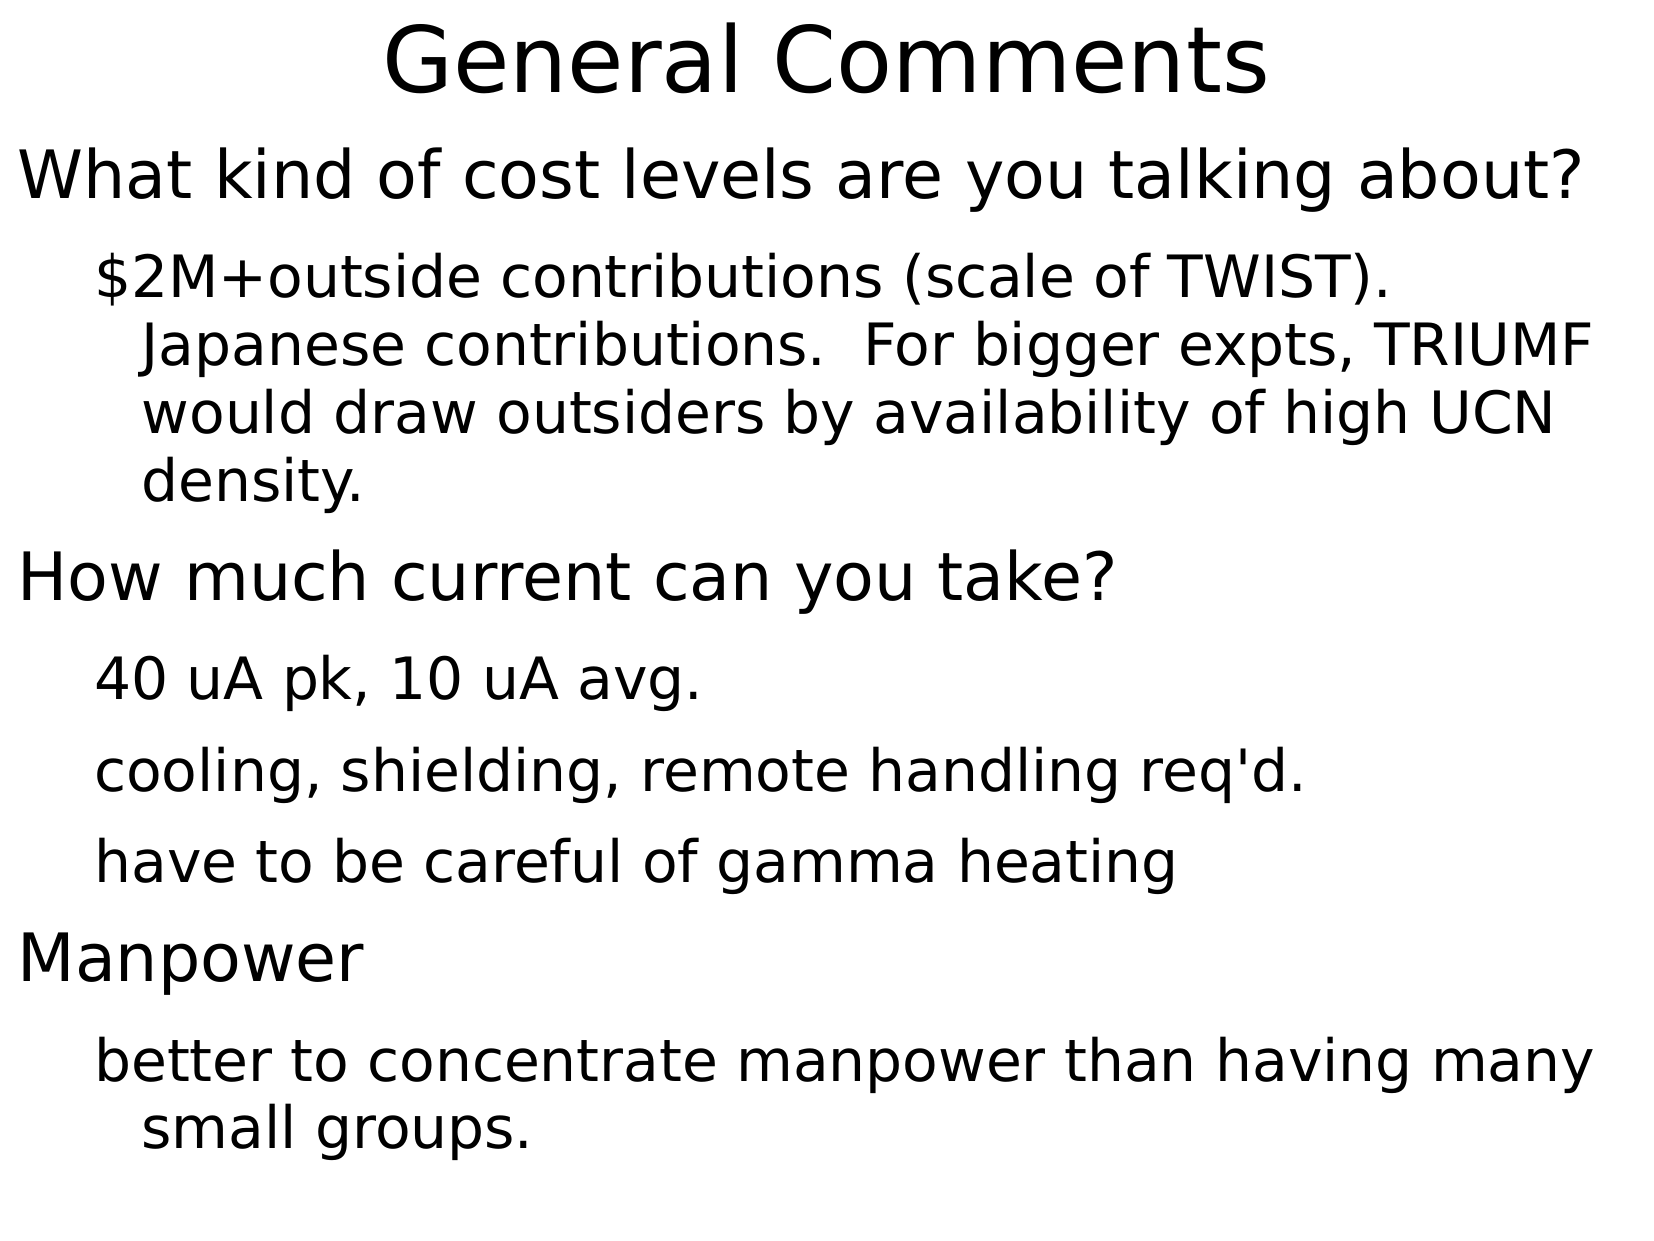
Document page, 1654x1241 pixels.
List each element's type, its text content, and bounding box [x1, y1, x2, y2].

list What kind of cost levels are you talking about? $2M+outside contributions (scale of TWIST). Japanese contributions. For bigger expts, TRIUMF would draw outsiders by availability of high UCN density. How much current can you take? 40 uA pk, 10 uA avg. cooling, shielding, remote handling req'd. have to be careful of gamma heating Manpower better to concentrate manpower than having many small groups. [0, 136, 1654, 1163]
title General Comments [82, 7, 1571, 115]
